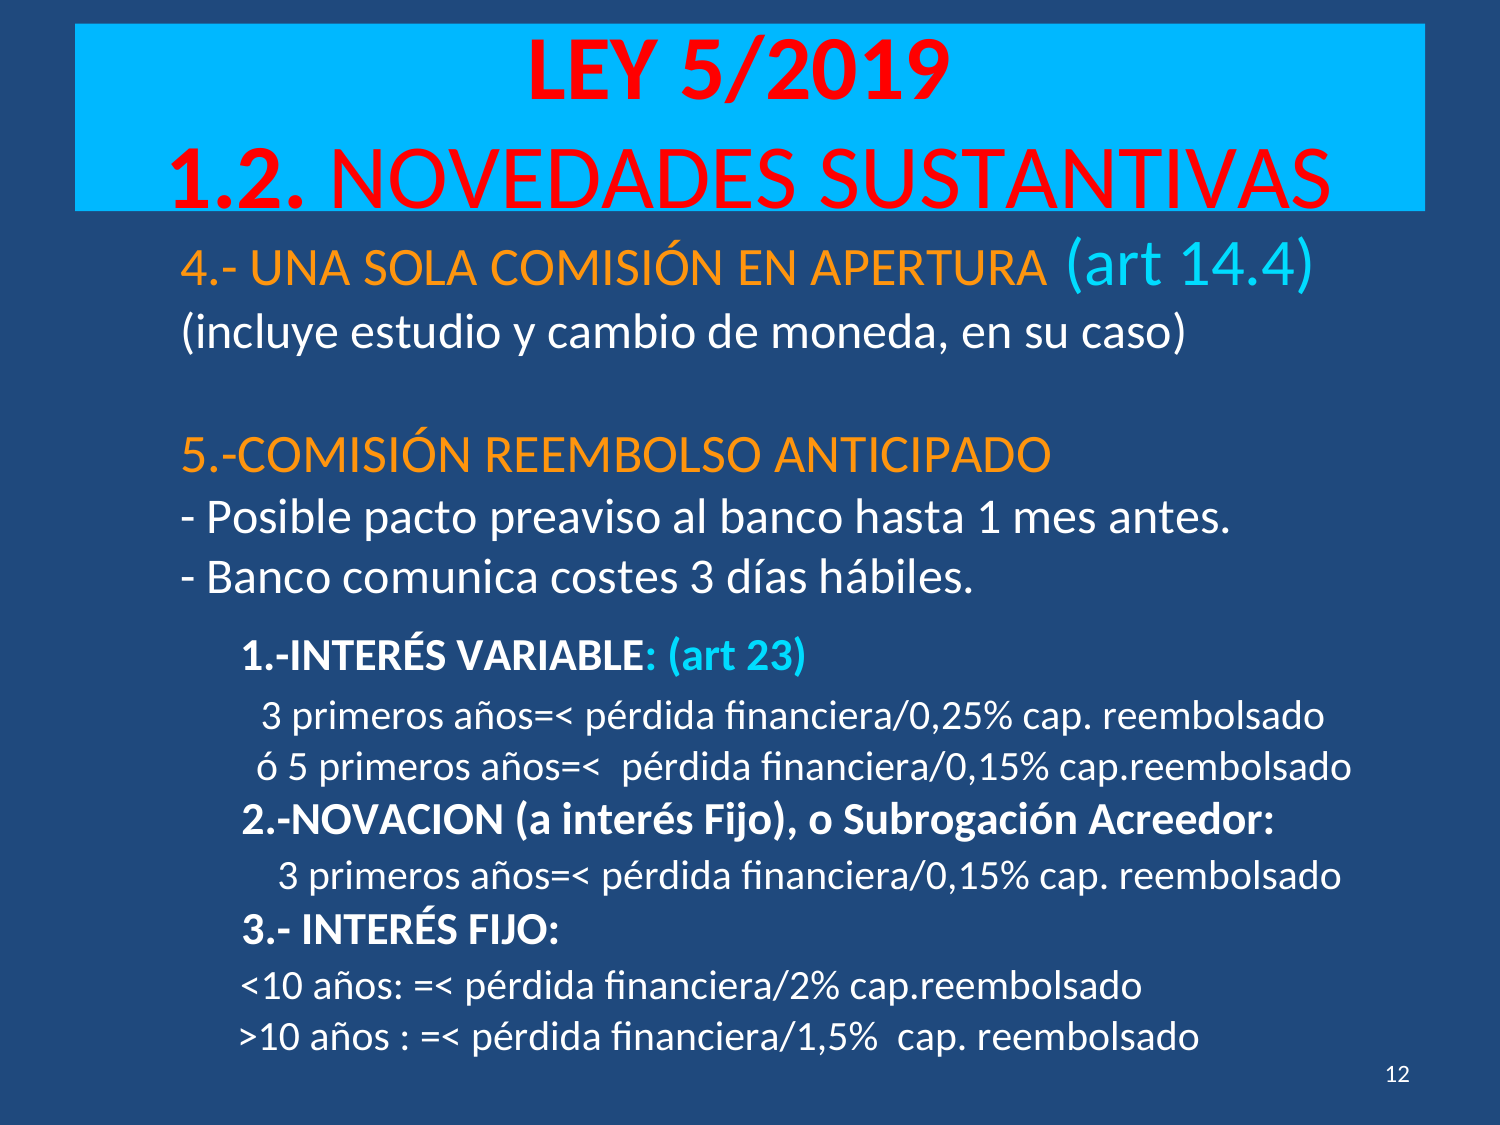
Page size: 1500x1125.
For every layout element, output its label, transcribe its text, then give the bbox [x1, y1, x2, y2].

text_box <número> [1074, 1042, 1426, 1103]
text_box LEY 5/2019 1.2. NOVEDADES SUSTANTIVAS [75, 23, 1426, 212]
text_box 4.- UNA SOLA COMISIÓN EN APERTURA (art 14.4) (incluye estudio y cambio de moneda, en su caso) 5.-COMISIÓN REEMBOLSO ANTICIPADO - Posible pacto preaviso al banco hasta 1 mes antes. - Banco comunica costes 3 días hábiles. 1.-INTERÉS VARIABLE: (art 23) 3 primeros años=< pérdida financiera/0,25% cap. reembolsado ó 5 primeros años=< pérdida financiera/0,15% cap.reembolsado 2.-NOVACION (a interés Fijo), o Subrogación Acreedor: 3 primeros años=< pérdida financiera/0,15% cap. reembolsado 3.- INTERÉS FIJO: <10 años: =< pérdida financiera/2% cap.reembolsado >10 años : =< pérdida financiera/1,5% cap. reembolsado [165, 211, 1369, 866]
